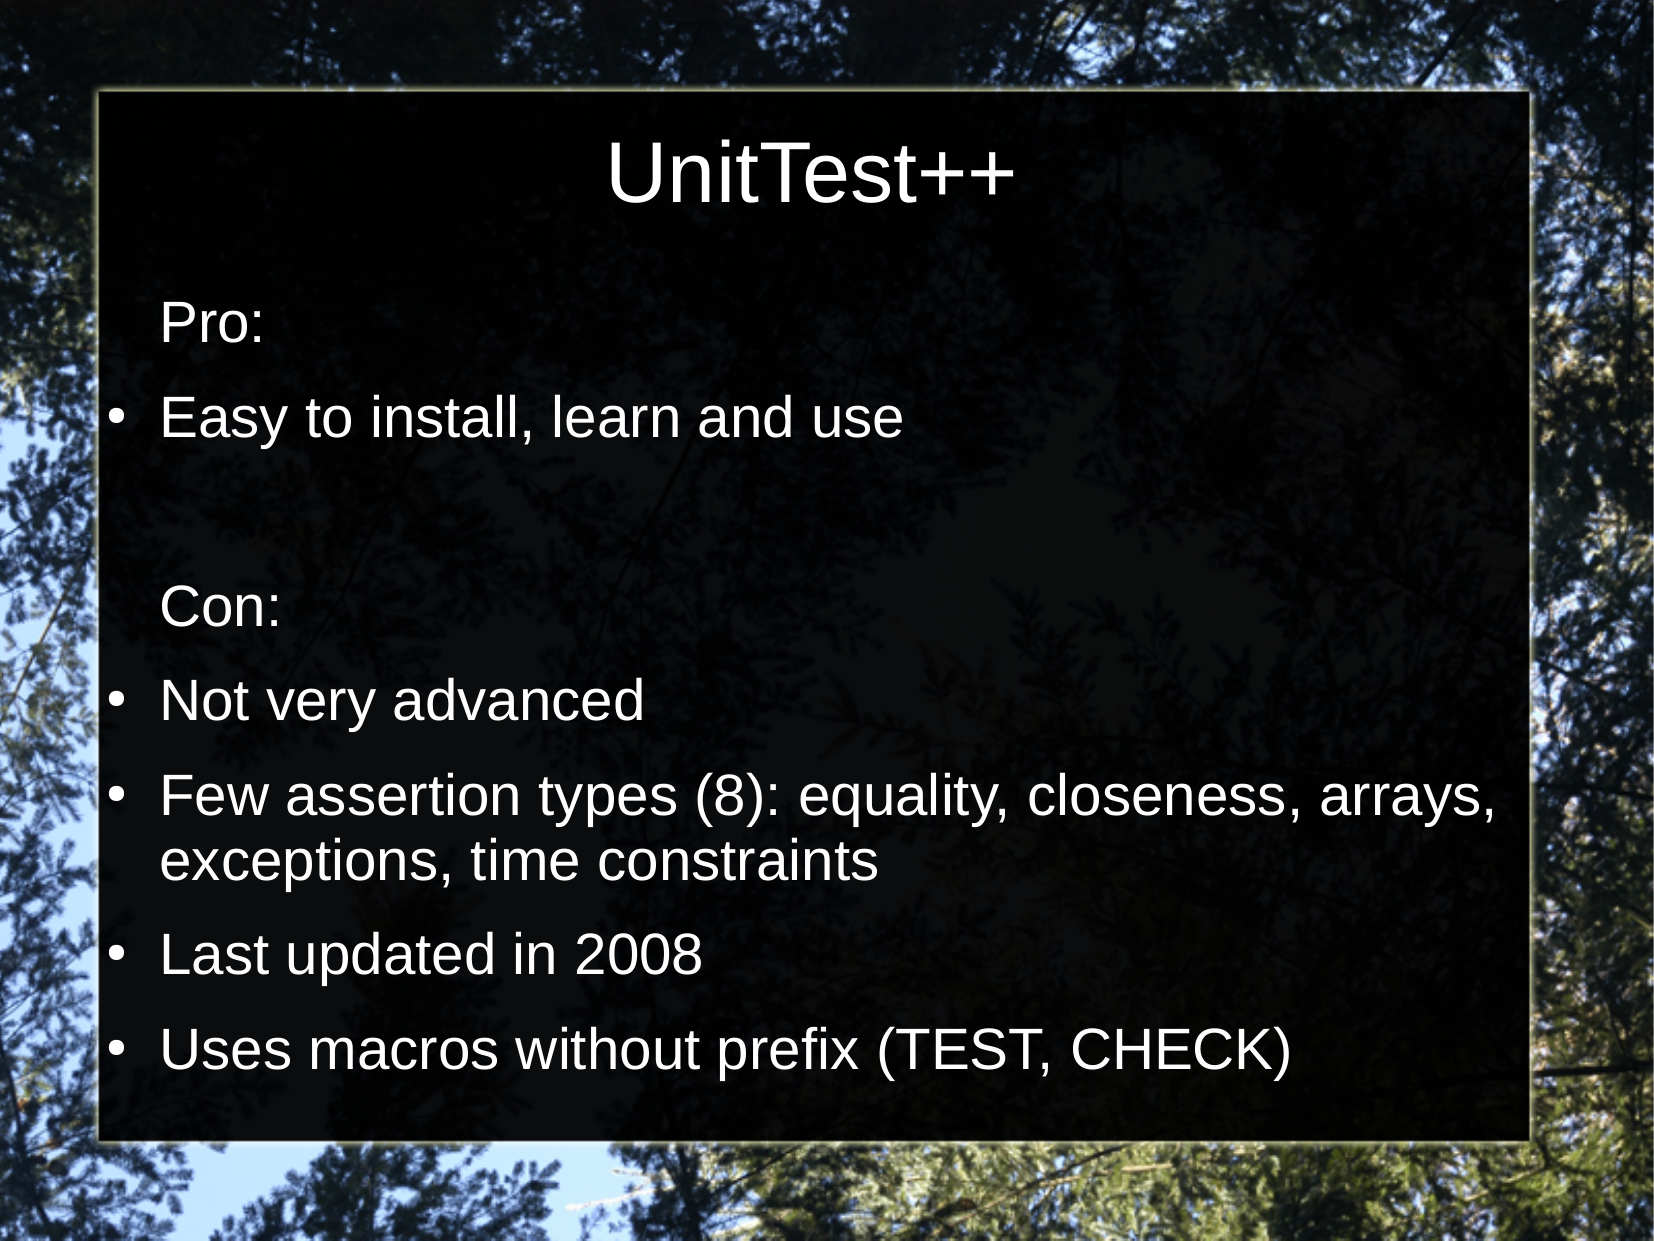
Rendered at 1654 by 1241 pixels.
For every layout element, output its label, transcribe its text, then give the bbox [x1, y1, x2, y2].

list Pro: Easy to install, learn and use Con: Not very advanced Few assertion types (8): equality, closeness, arrays, exceptions, time constraints Last updated in 2008 Uses macros without prefix (TEST, CHECK) [88, 290, 1536, 1109]
title UnitTest++ [88, 88, 1536, 257]
picture [0, 0, 1654, 1241]
